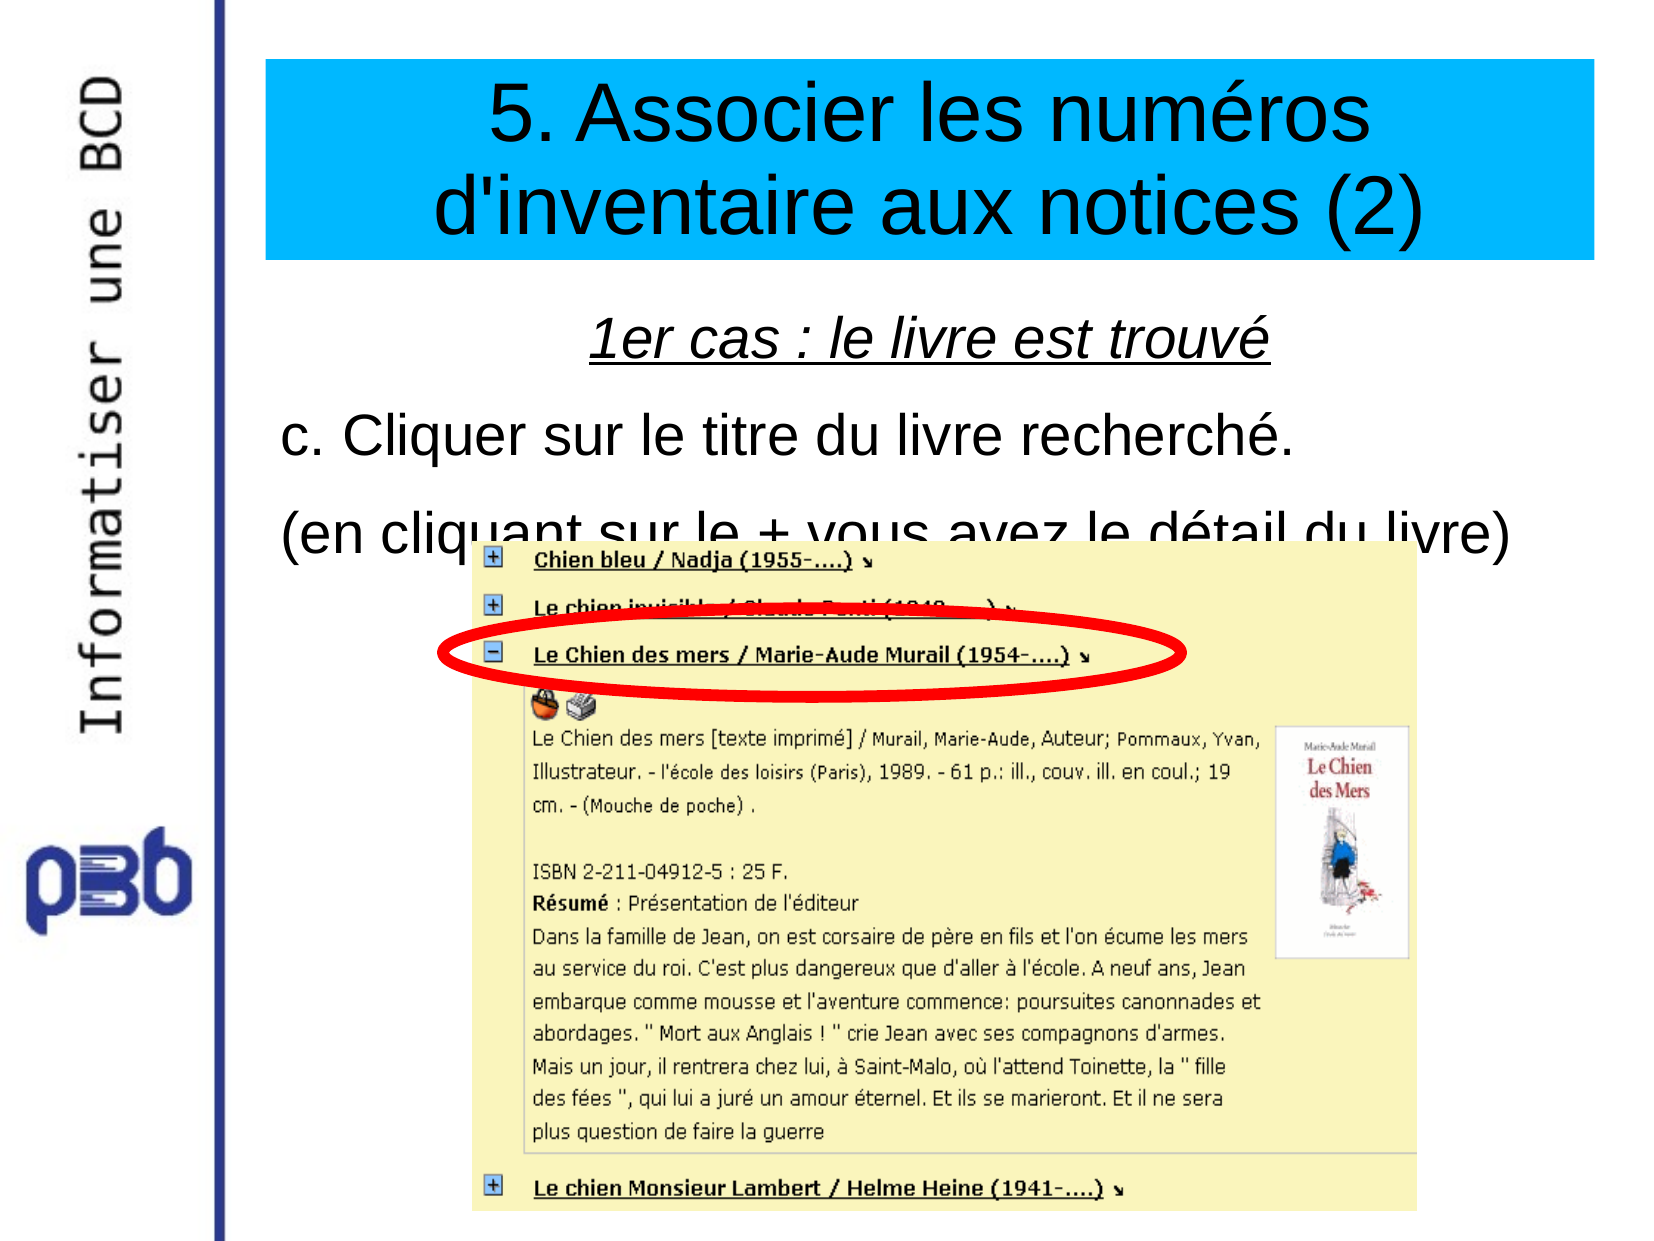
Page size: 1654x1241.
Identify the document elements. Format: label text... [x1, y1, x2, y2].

text_box 5. Associer les numéros d'inventaire aux notices (2) [265, 59, 1595, 260]
picture [0, 0, 1654, 1241]
text_box 1er cas : le livre est trouvé c. Cliquer sur le titre du livre recherché. (en cliquant sur le + vous avez le détail du livre) [265, 265, 1595, 540]
